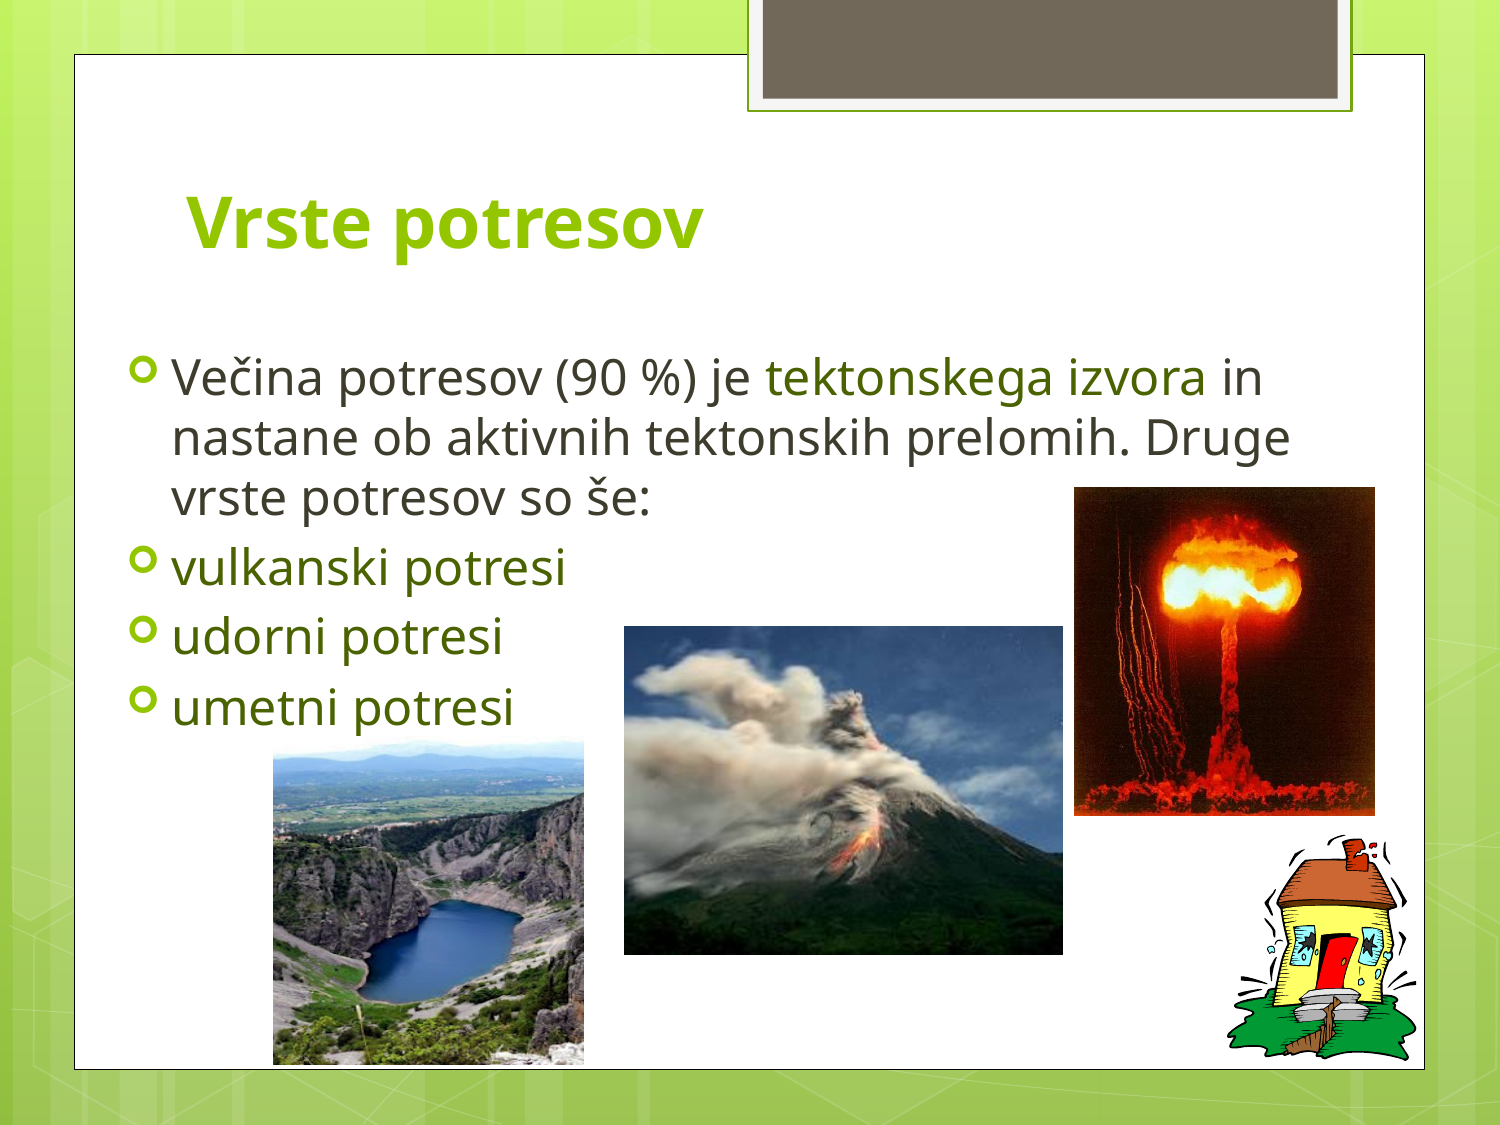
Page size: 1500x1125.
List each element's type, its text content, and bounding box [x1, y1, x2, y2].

picture [624, 626, 1063, 955]
picture [273, 736, 584, 1065]
picture [1224, 833, 1417, 1061]
picture [1074, 487, 1375, 816]
title Vrste potresov [171, 168, 1324, 337]
list Večina potresov (90 %) je tektonskega izvora in nastane ob aktivnih tektonskih prelomih. Druge vrste potresov so še: vulkanski potresi udorni potresi umetni potresi [99, 337, 1363, 913]
